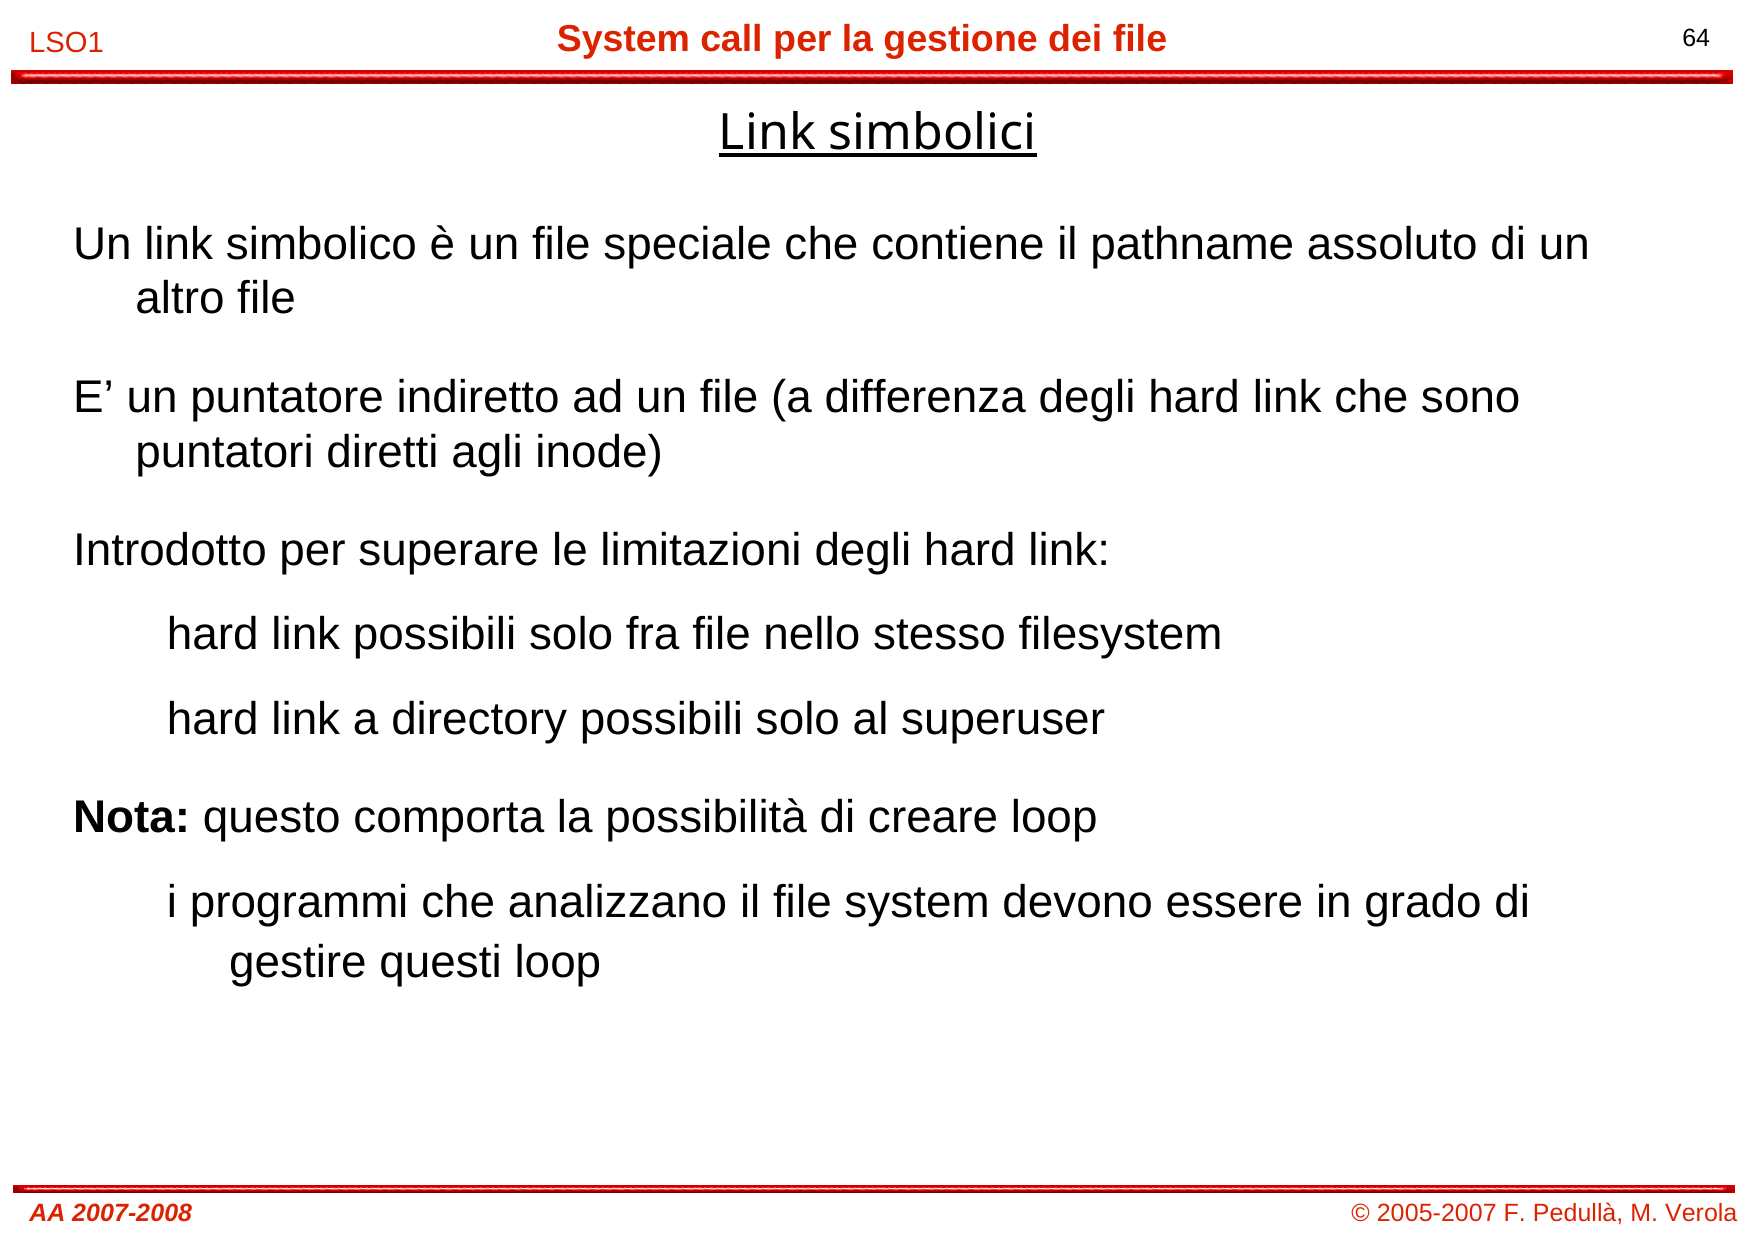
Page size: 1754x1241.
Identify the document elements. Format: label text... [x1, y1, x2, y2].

list Un link simbolico è un file speciale che contiene il pathname assoluto di un altro file E’ un puntatore indiretto ad un file (a differenza degli hard link che sono puntatori diretti agli inode) Introdotto per superare le limitazioni degli hard link: hard link possibili solo fra file nello stesso filesystem hard link a directory possibili solo al superuser Nota: questo comporta la possibilità di creare loop i programmi che analizzano il file system devono essere in grado di gestire questi loop [58, 206, 1696, 1022]
picture [11, 70, 1733, 84]
title Link simbolici [454, 84, 1302, 180]
picture [13, 1185, 1735, 1193]
